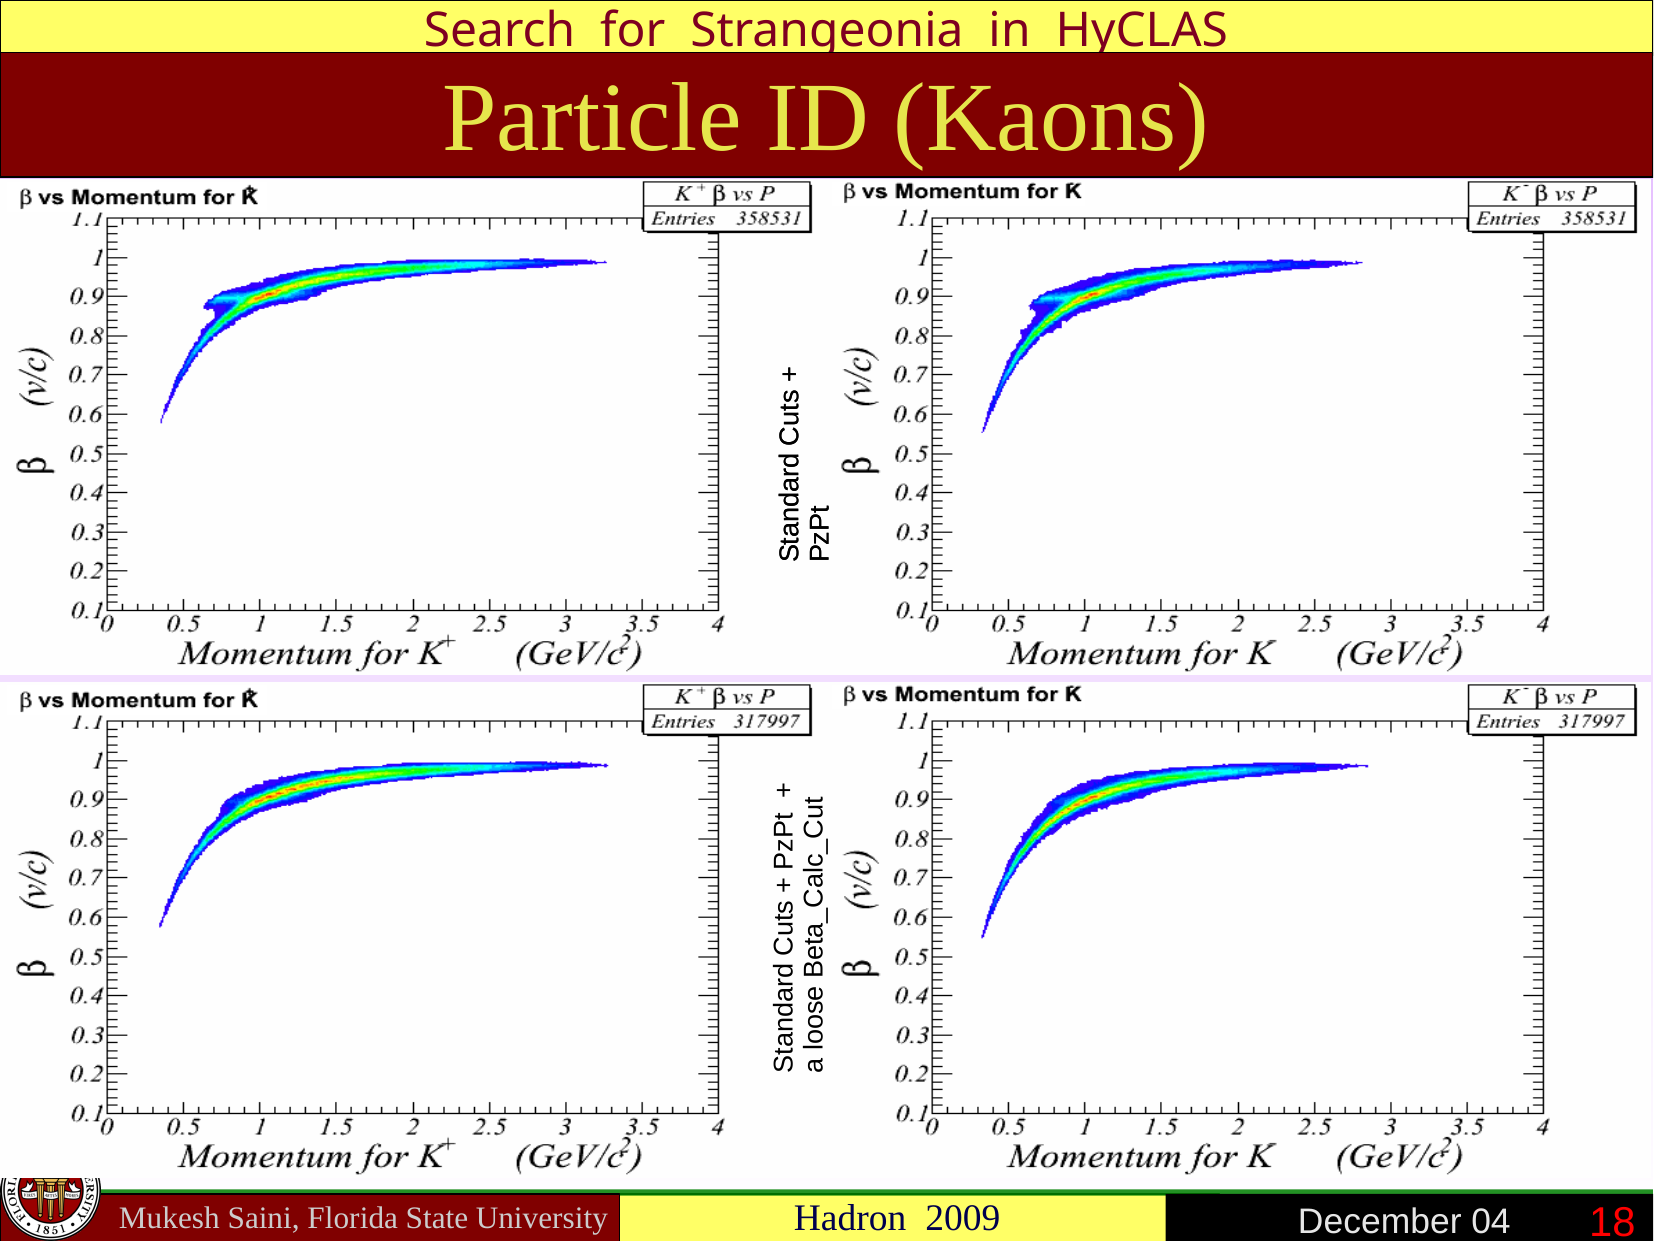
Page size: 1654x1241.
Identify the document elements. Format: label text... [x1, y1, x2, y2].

picture [0, 682, 1651, 1241]
text_box Particle ID (Kaons) [427, 55, 1226, 180]
text_box Standard Cuts + PzPt + a loose Beta_Calc_Cut [760, 647, 851, 1089]
picture [0, 179, 1651, 676]
text_box Standard Cuts + PzPt [766, 302, 827, 578]
